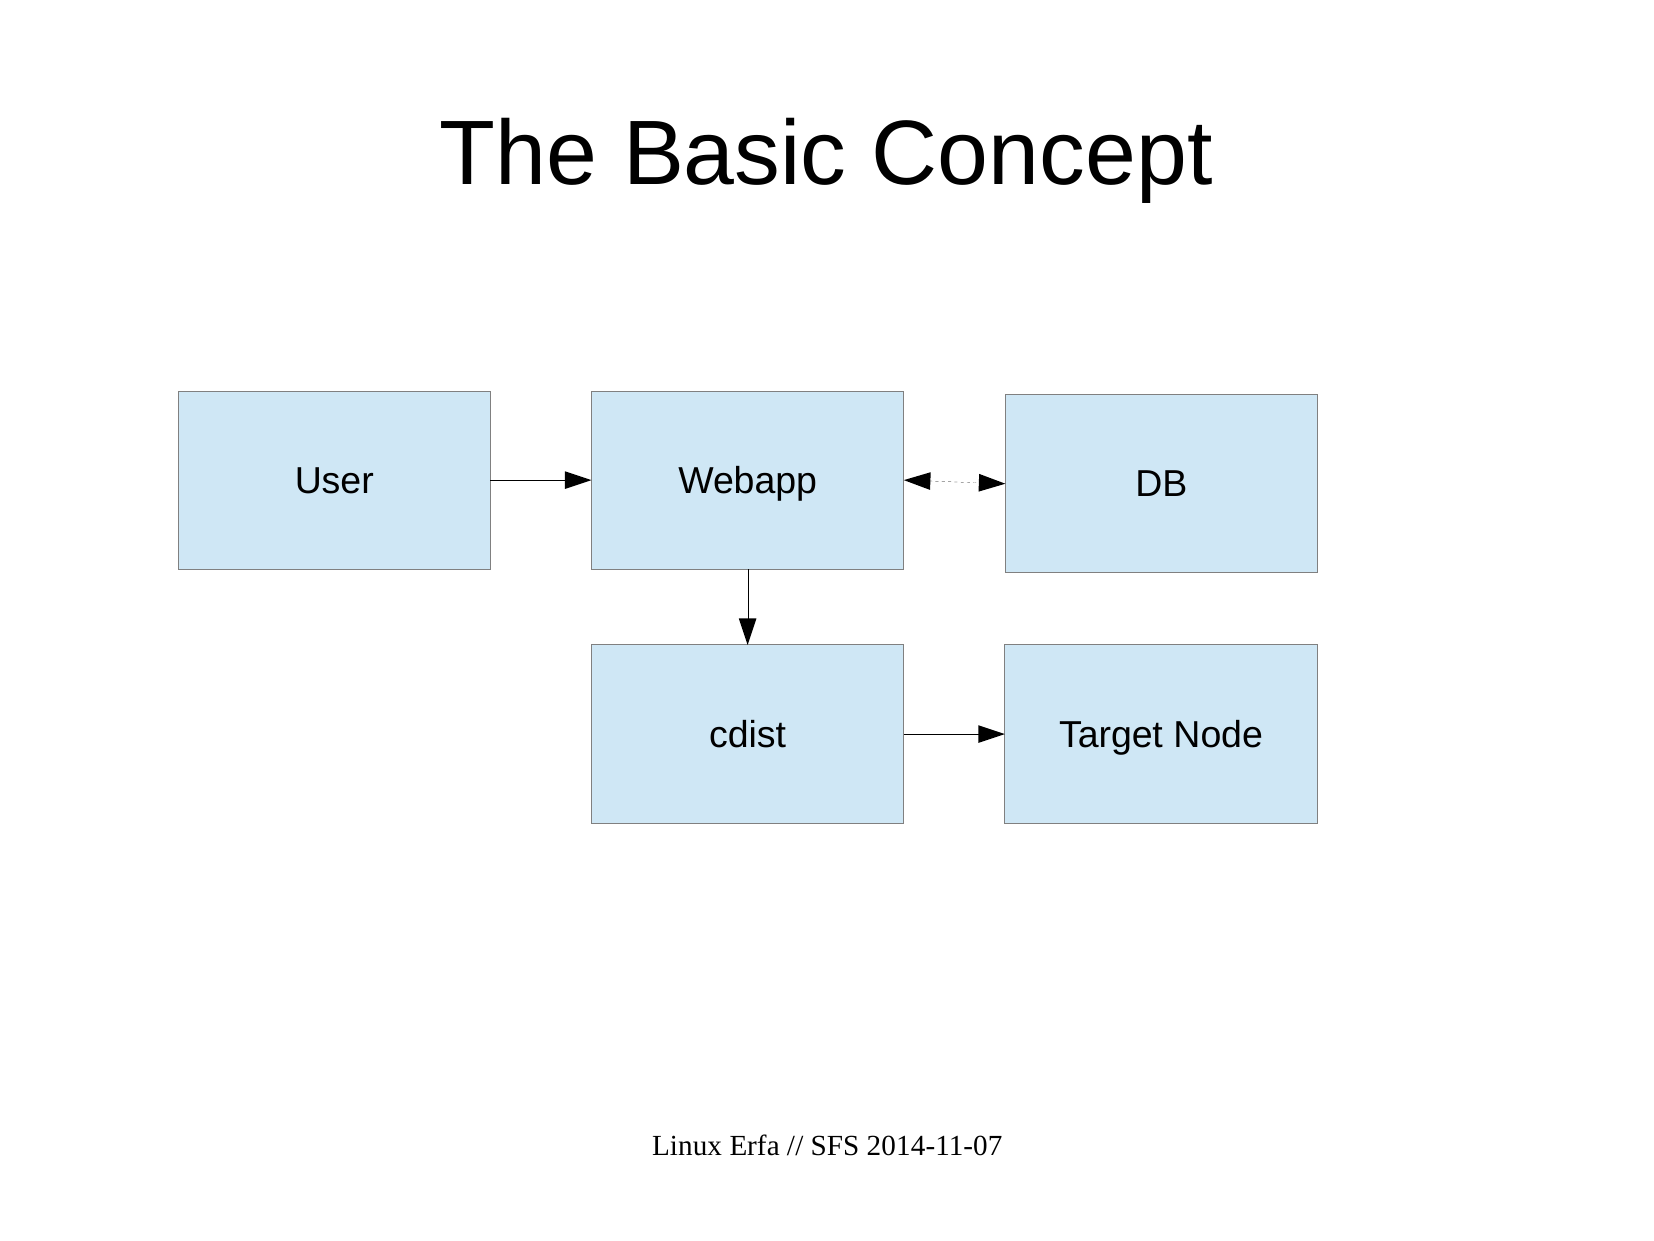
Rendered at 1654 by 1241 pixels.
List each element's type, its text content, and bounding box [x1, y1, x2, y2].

text_box Webapp [591, 391, 904, 570]
text_box User [178, 391, 491, 570]
text_box cdist [591, 644, 904, 824]
title The Basic Concept [82, 49, 1571, 257]
text_box DB [1005, 394, 1318, 573]
text_box Target Node [1004, 644, 1318, 824]
